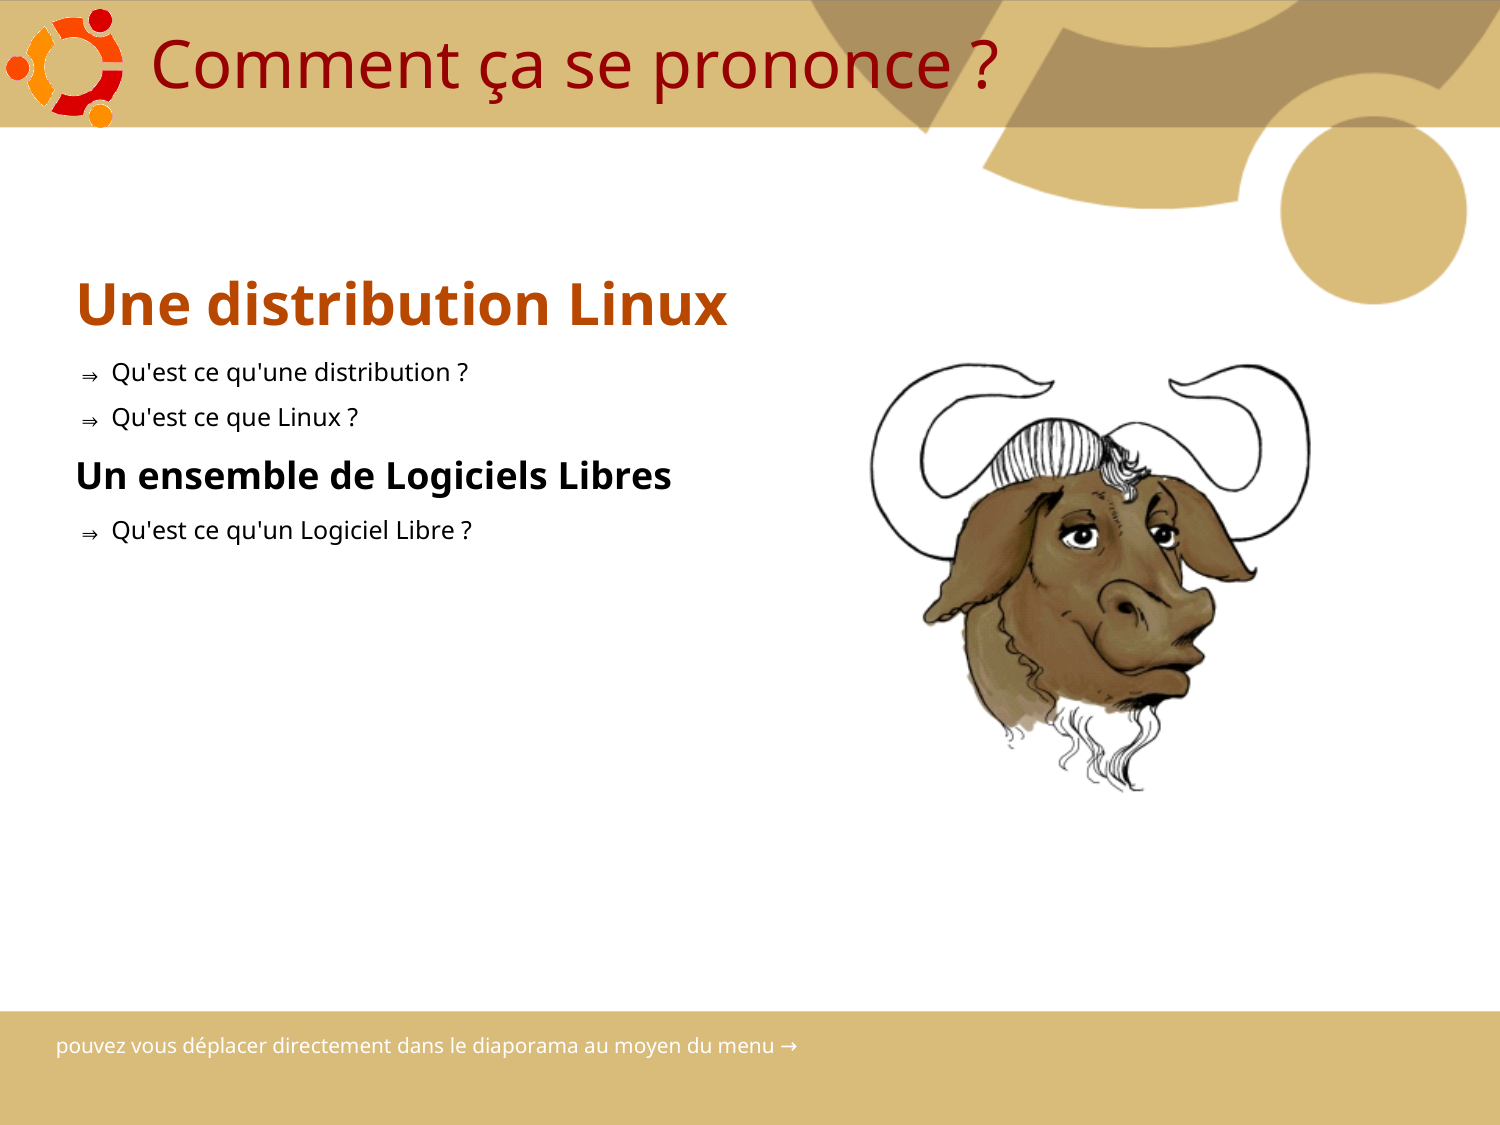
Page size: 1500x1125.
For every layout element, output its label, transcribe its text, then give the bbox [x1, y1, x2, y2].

picture [0, 0, 1500, 557]
picture [856, 315, 1324, 827]
list Une distribution Linux ⇒ Qu'est ce qu'une distribution ? ⇒ Qu'est ce que Linux ? Un ensemble de Logiciels Libres ⇒ Qu'est ce qu'un Logiciel Libre ? [75, 262, 1426, 918]
title Comment ça se prononce ? [135, 0, 1418, 126]
